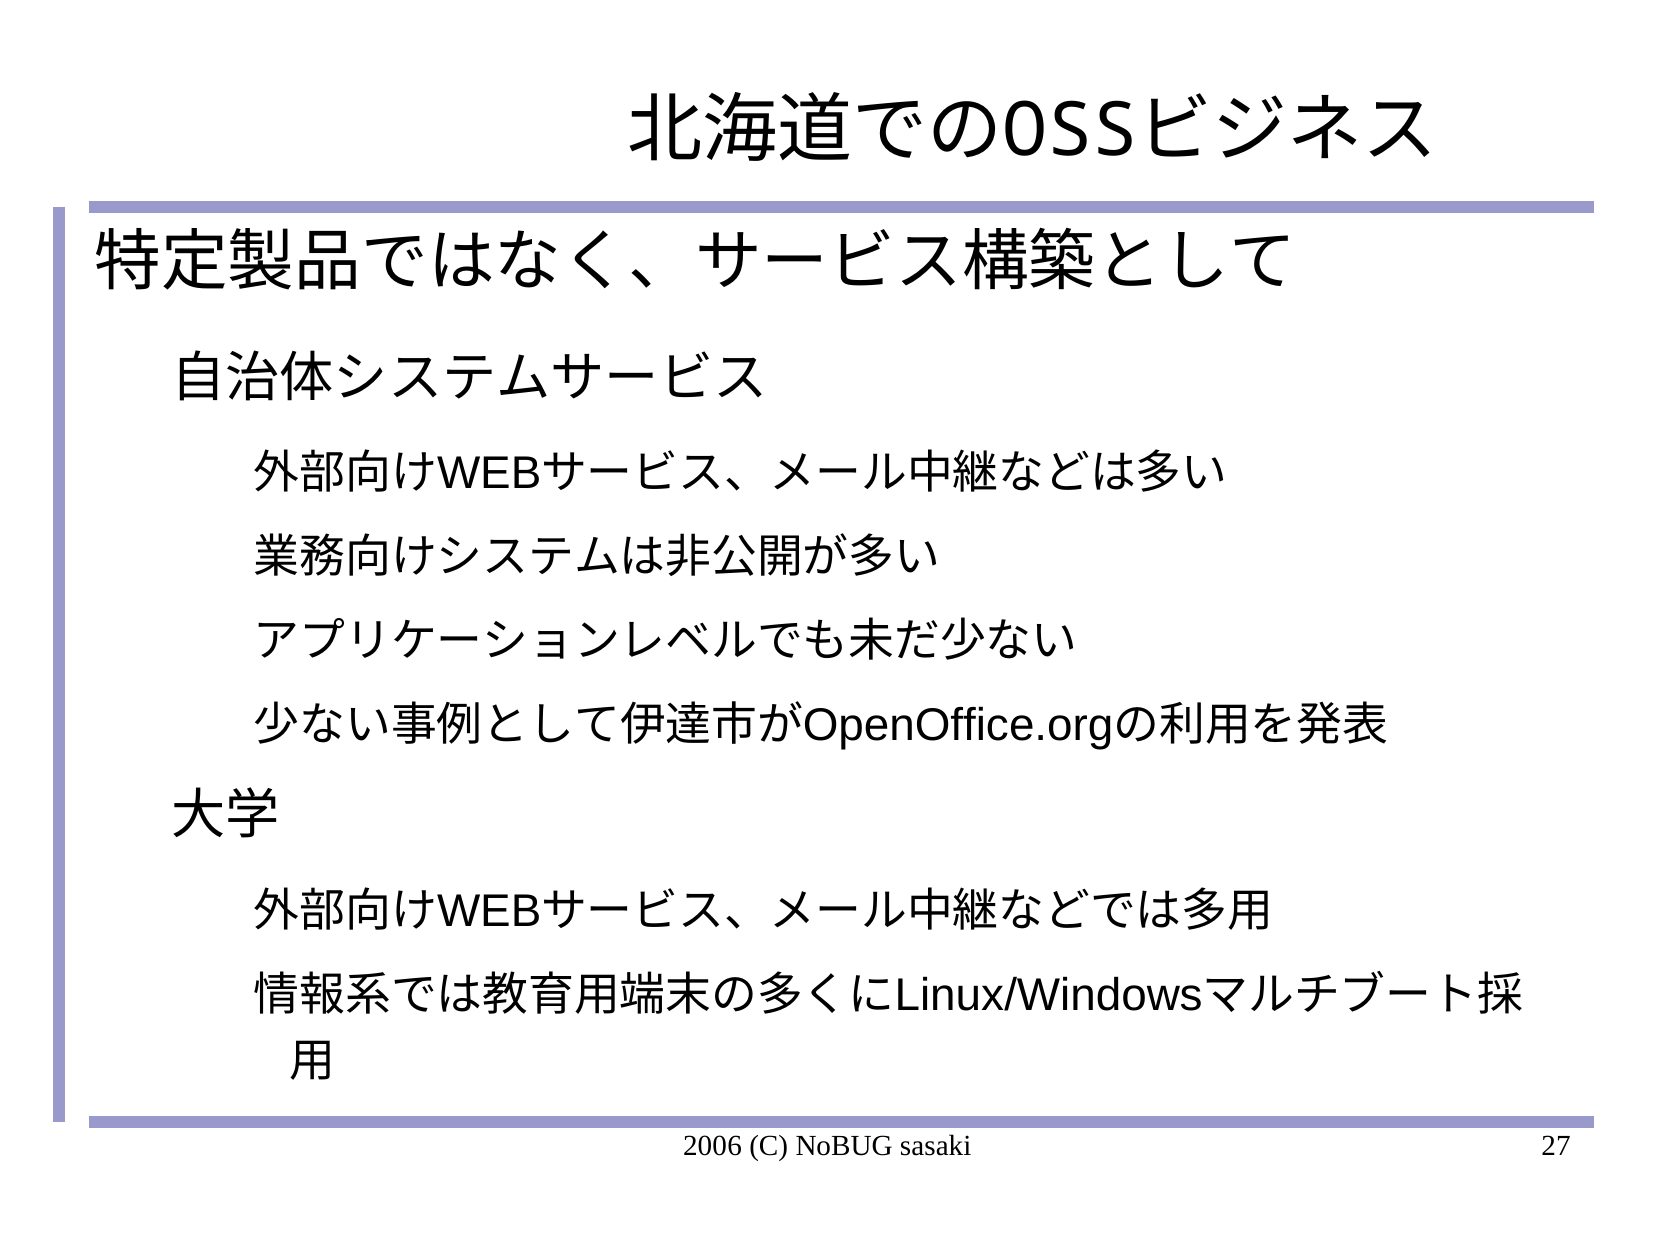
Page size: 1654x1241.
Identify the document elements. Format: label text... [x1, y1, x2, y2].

title 北海道でのOSSビジネス [501, 59, 1563, 187]
list 特定製品ではなく、サービス構築として 自治体システムサービス 外部向けWEBサービス、メール中継などは多い 業務向けシステムは非公開が多い アプリケーションレベルでも未だ少ない 少ない事例として伊達市がOpenOffice.orgの利用を発表 大学 外部向けWEBサービス、メール中継などでは多用 情報系では教育用端末の多くにLinux/Windowsマルチブート採用 [76, 206, 1565, 1123]
